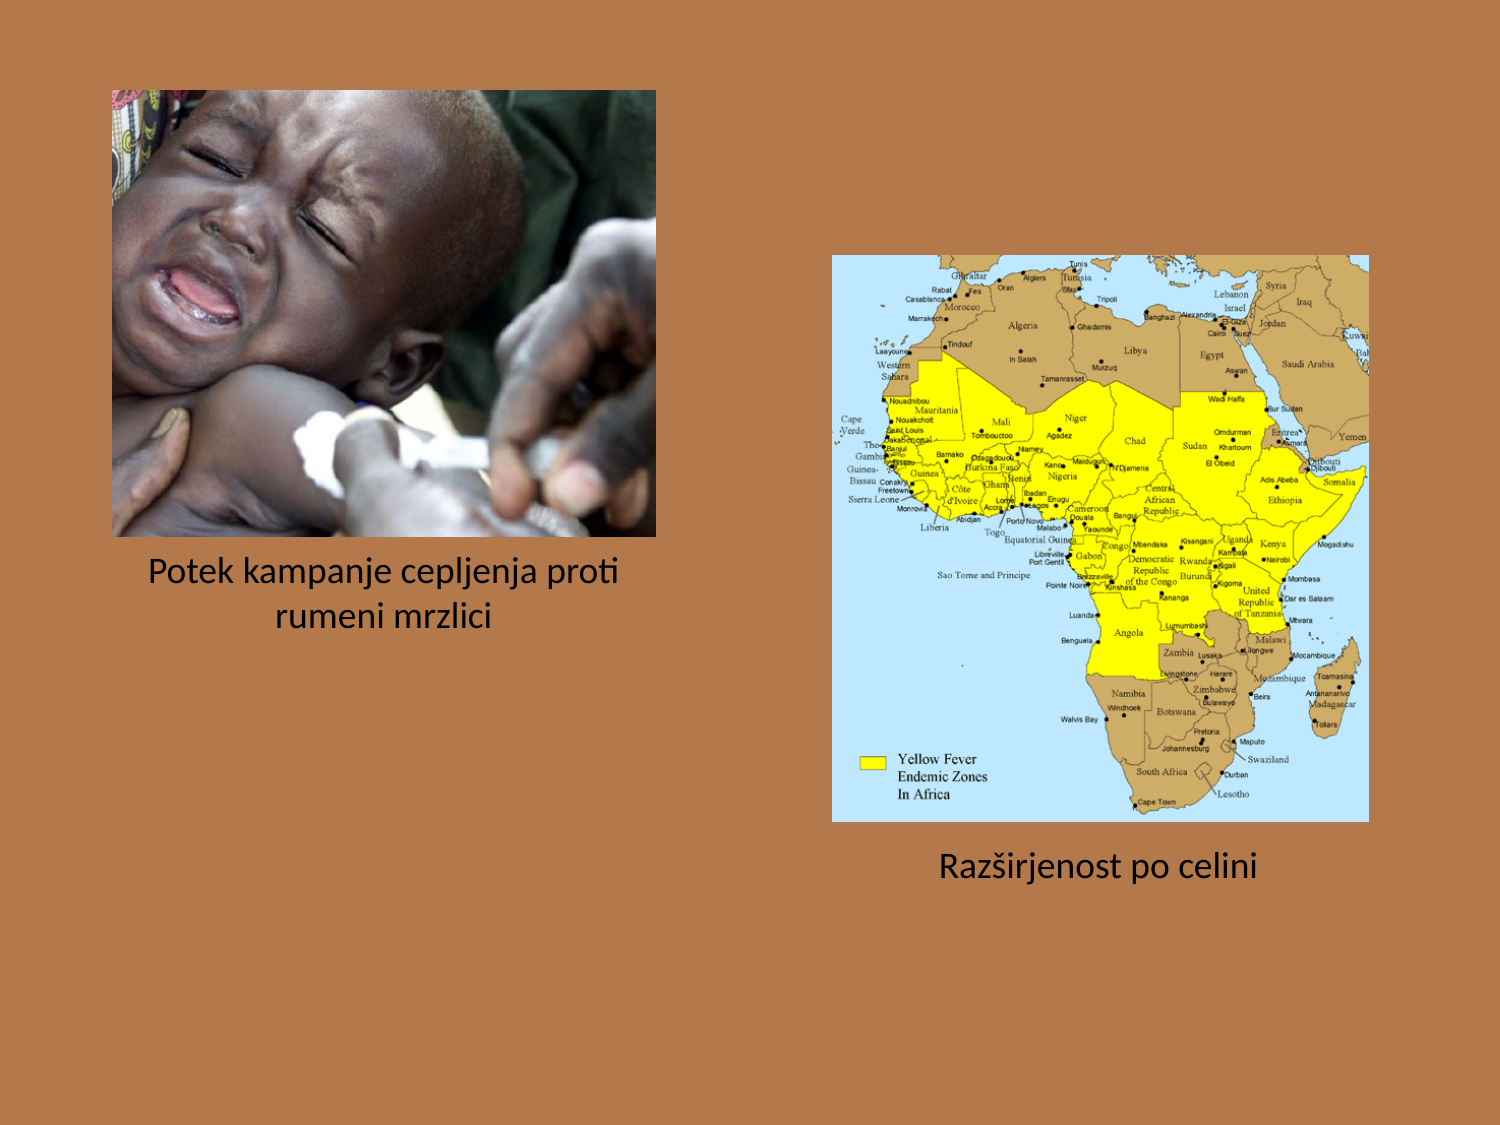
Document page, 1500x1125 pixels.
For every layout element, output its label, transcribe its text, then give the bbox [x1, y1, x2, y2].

picture [832, 255, 1369, 822]
text_box Potek kampanje cepljenja proti rumeni mrzlici [112, 538, 656, 644]
picture [112, 90, 656, 537]
text_box Razširjenost po celini [832, 834, 1365, 894]
